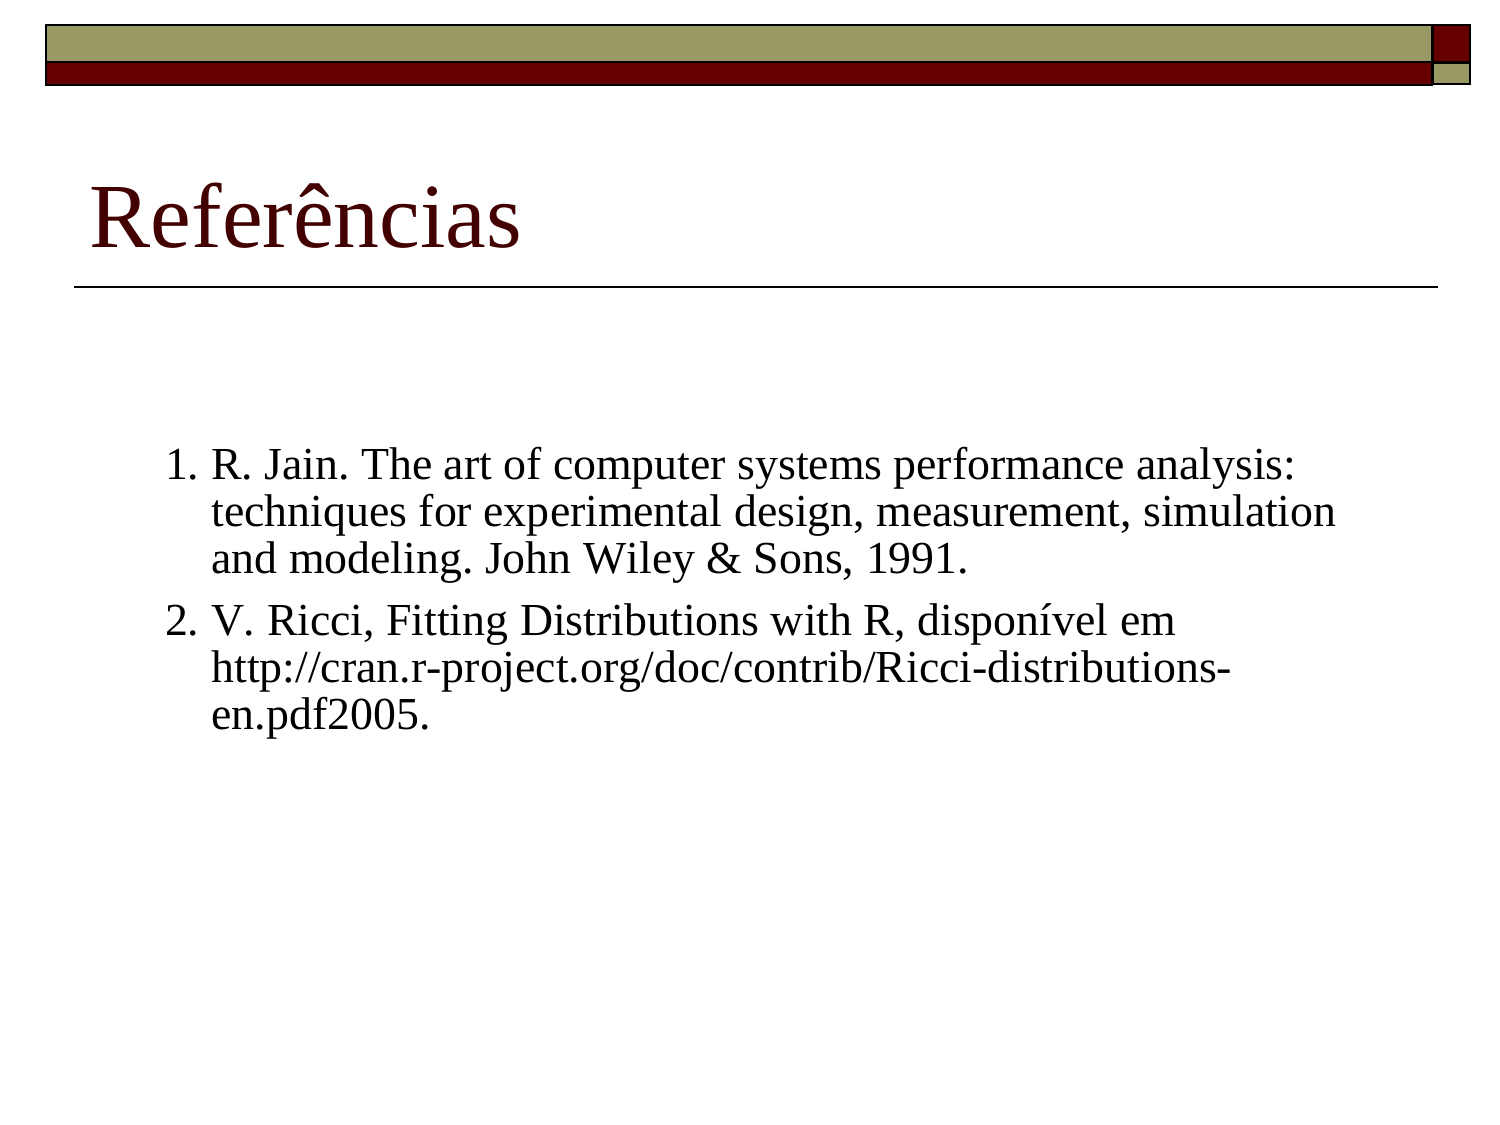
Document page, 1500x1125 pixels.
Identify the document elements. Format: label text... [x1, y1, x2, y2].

title Referências [74, 39, 1425, 274]
text_box 1. R. Jain. The art of computer systems performance analysis: techniques for experimental design, measurement, simulation and modeling. John Wiley & Sons, 1991. 2. V. Ricci, Fitting Distributions with R, disponível em http://cran.r-project.org/doc/contrib/Ricci-distributions-en.pdf2005. [74, 354, 1425, 1005]
